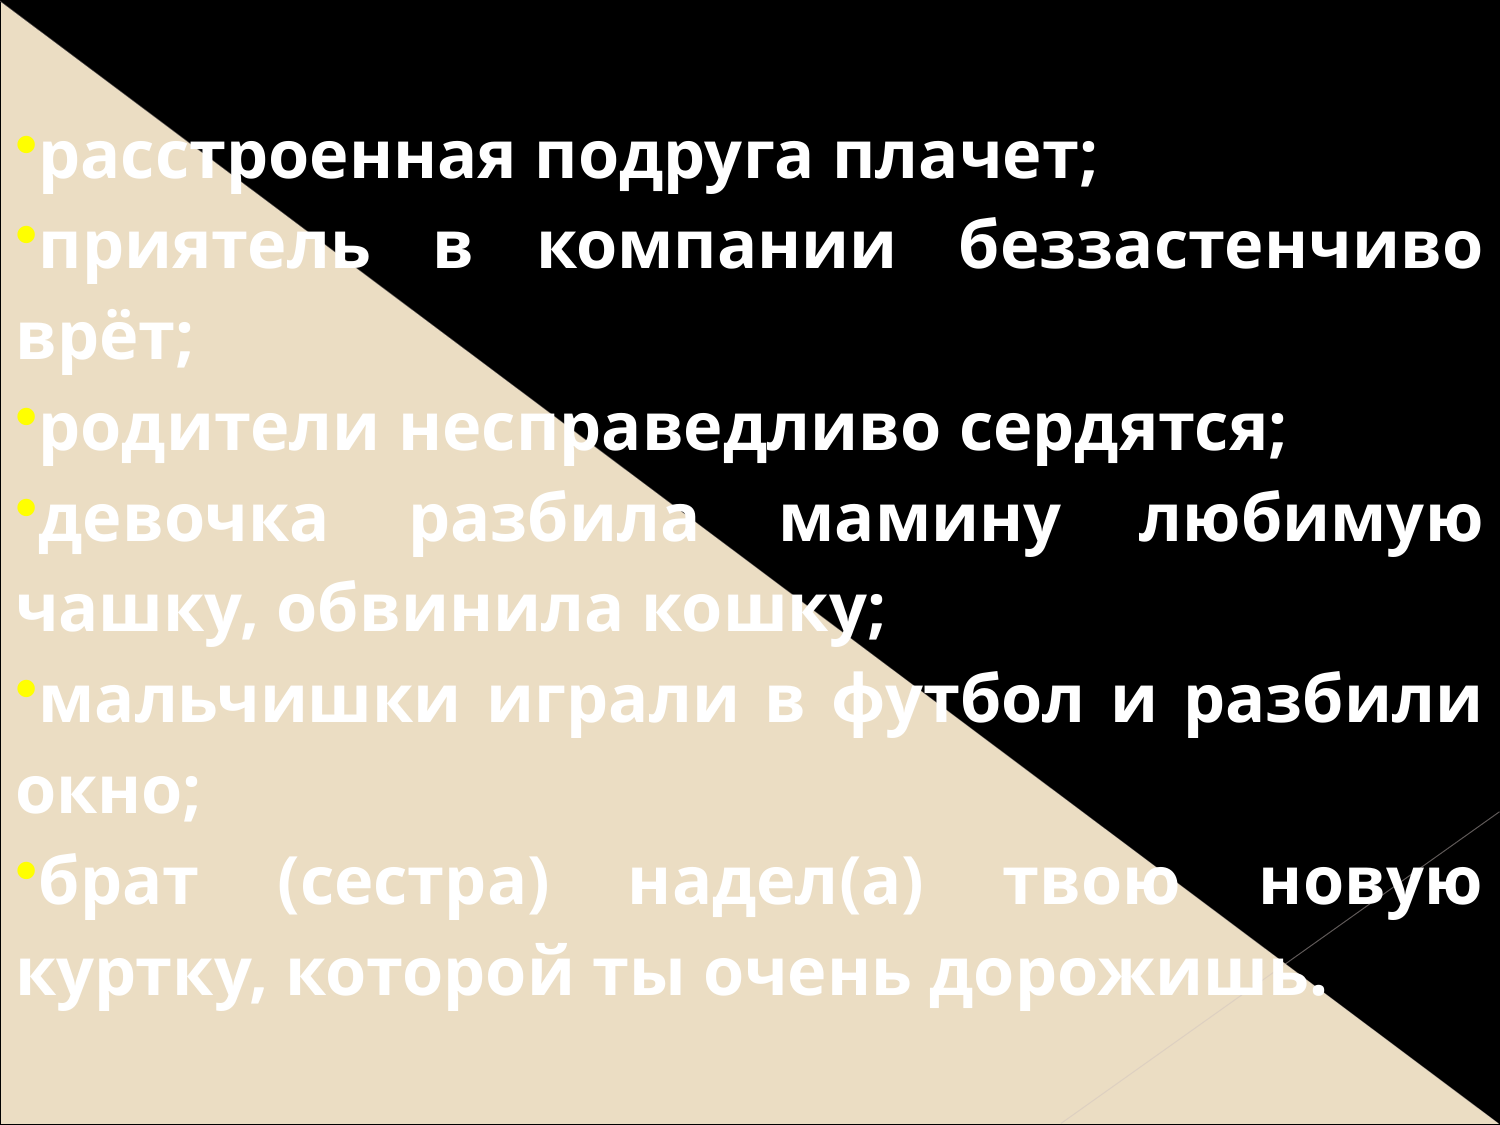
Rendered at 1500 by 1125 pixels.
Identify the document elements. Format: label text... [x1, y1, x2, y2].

text_box расстроенная подруга плачет; приятель в компании беззастенчиво врёт; родители несправедливо сердятся; девочка разбила мамину любимую чашку, обвинила кошку; мальчишки играли в футбол и разбили окно; брат (сестра) надел(а) твою новую куртку, которой ты очень дорожишь. [0, 99, 1500, 1023]
